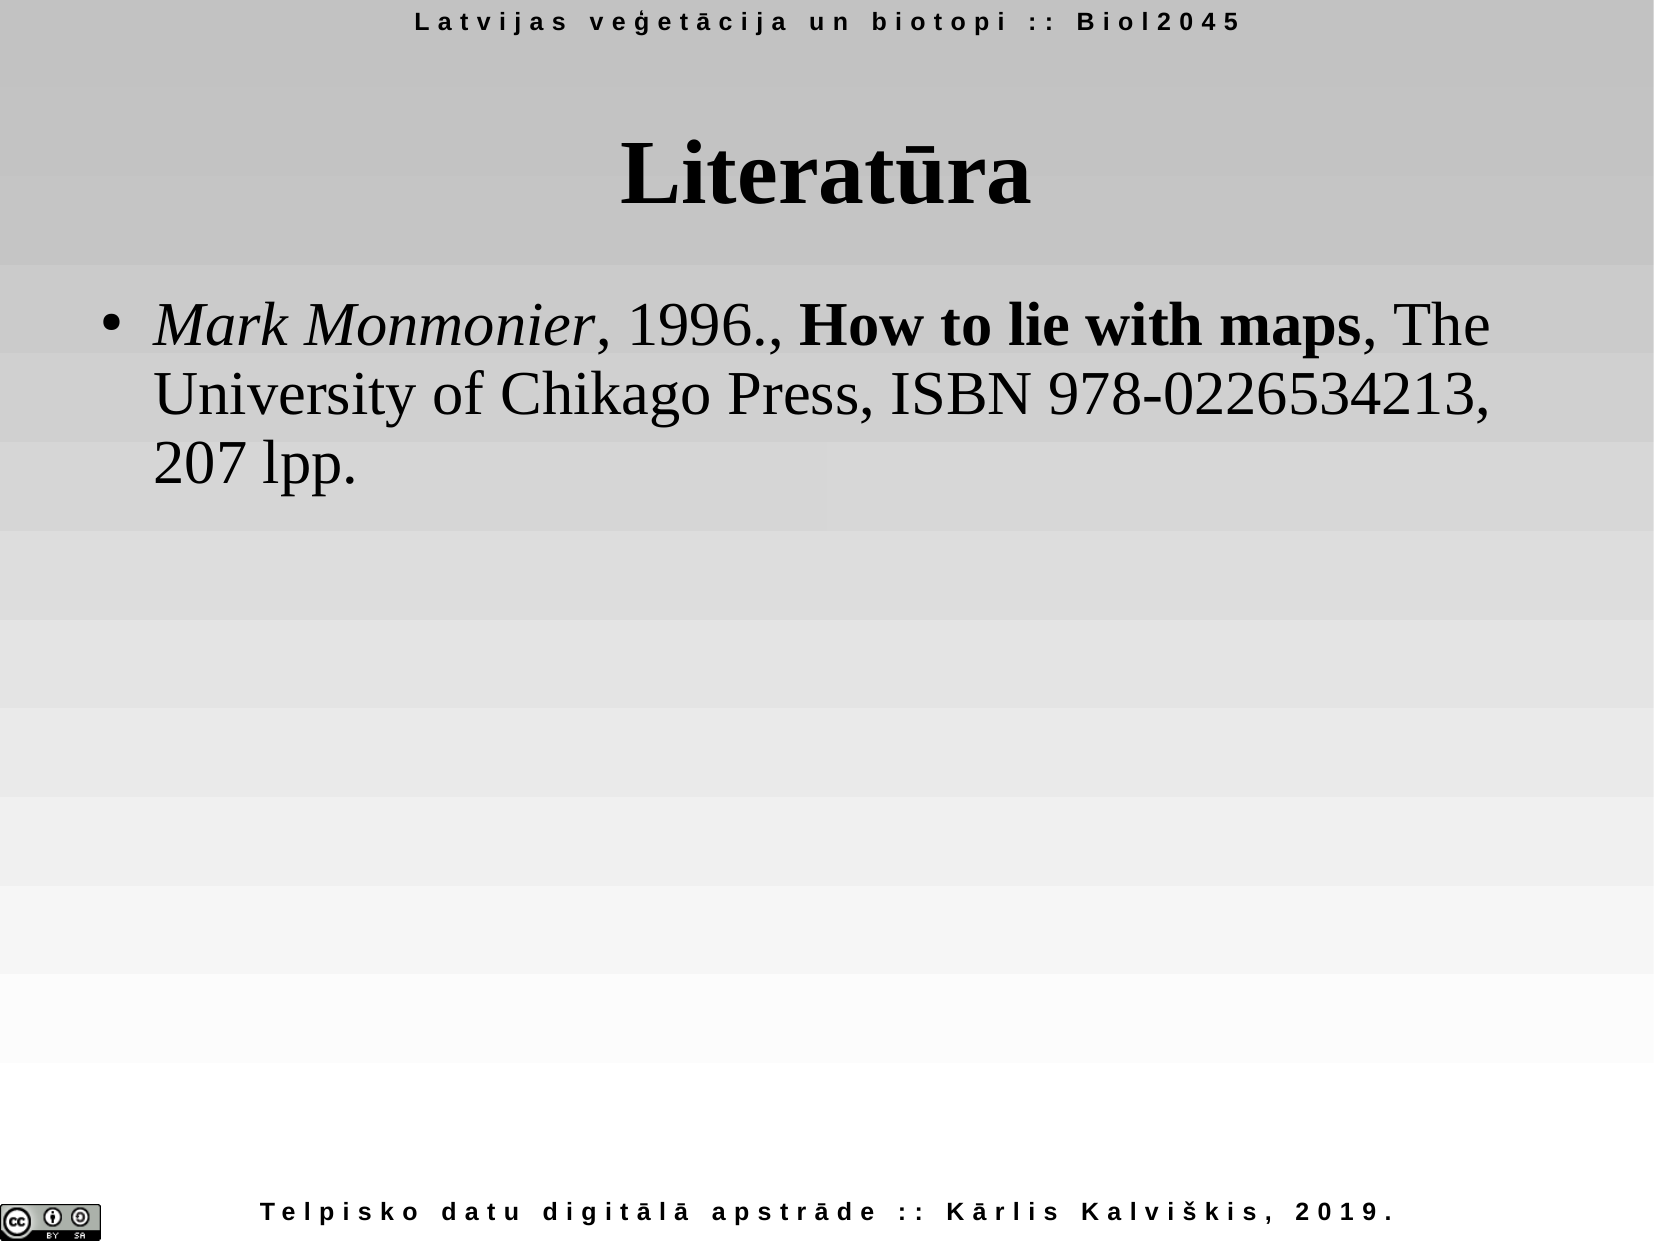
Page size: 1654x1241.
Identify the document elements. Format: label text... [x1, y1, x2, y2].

title Literatūra [29, 49, 1625, 296]
list Mark Monmonier, 1996., How to lie with maps, The University of Chikago Press, ISBN 978-0226534213, 207 lpp. [82, 289, 1571, 1113]
picture [0, 0, 1654, 1241]
